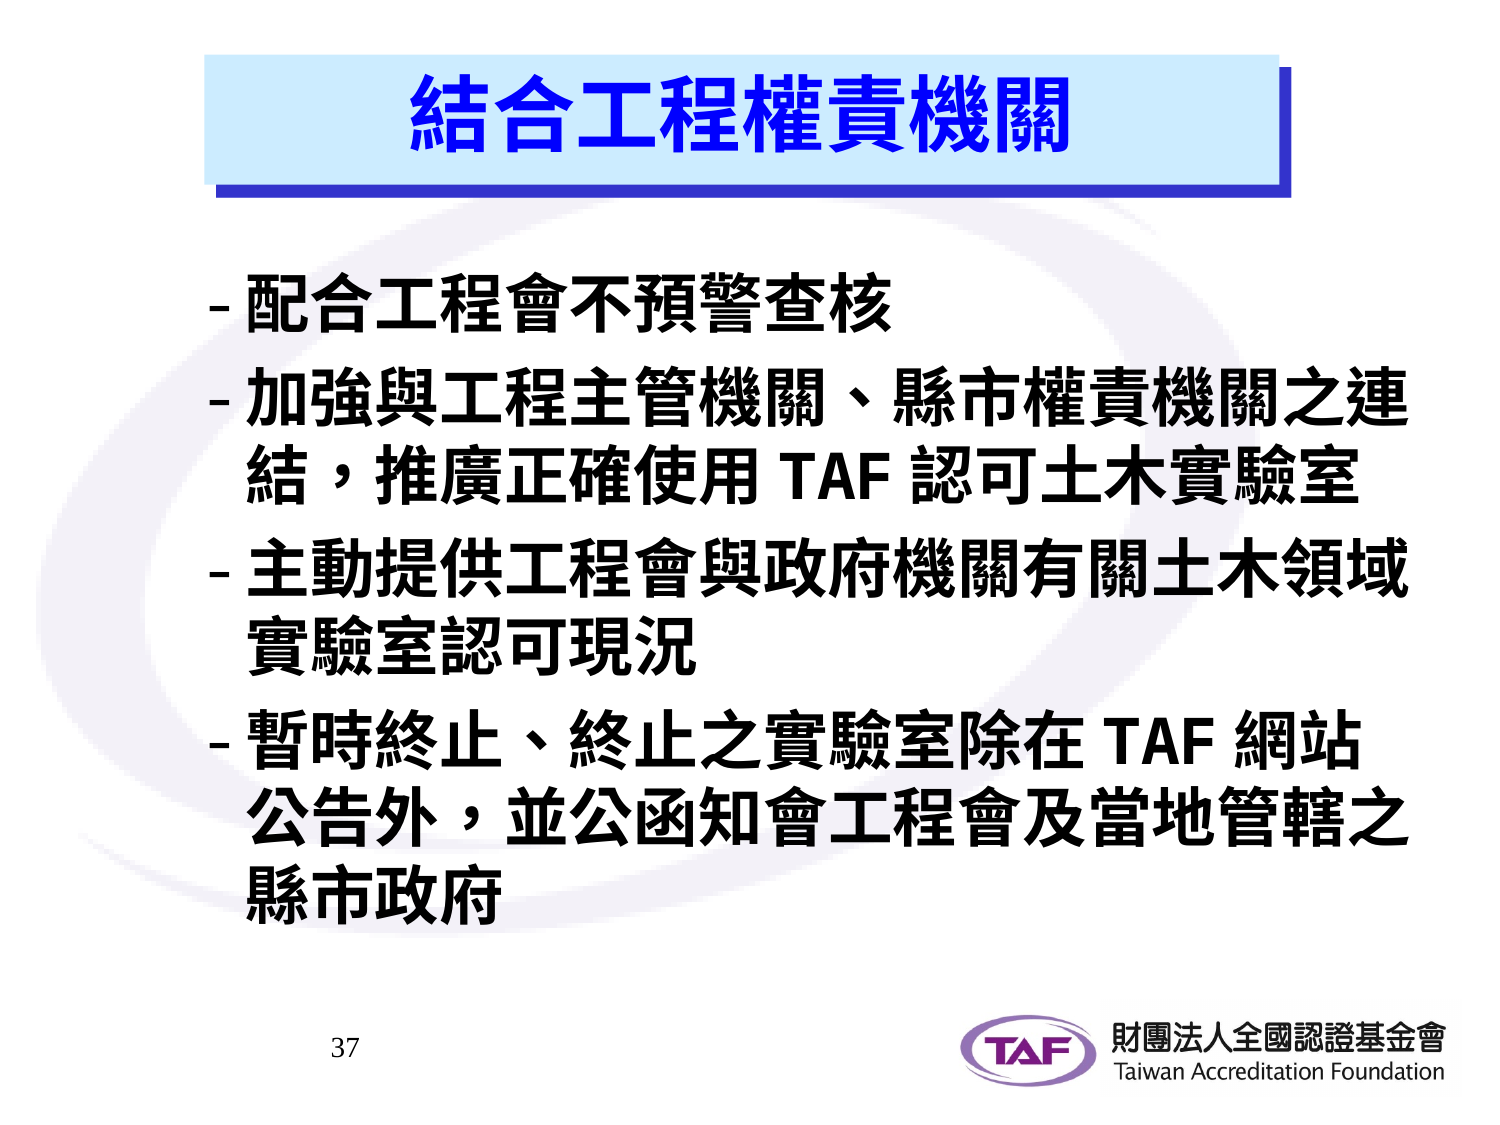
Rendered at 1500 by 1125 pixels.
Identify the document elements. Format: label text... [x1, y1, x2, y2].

text_box 結合工程權責機關 [204, 54, 1280, 185]
text_box <編號> [199, 1021, 376, 1125]
picture [937, 999, 1462, 1097]
list 配合工程會不預警查核 加強與工程主管機關、縣市權責機關之連結，推廣正確使用TAF認可土木實驗室 主動提供工程會與政府機關有關土木領域實驗室認可現況 暫時終止、終止之實驗室除在TAF網站公告外，並公函知會工程會及當地管轄之縣市政府 [112, 255, 1436, 1012]
